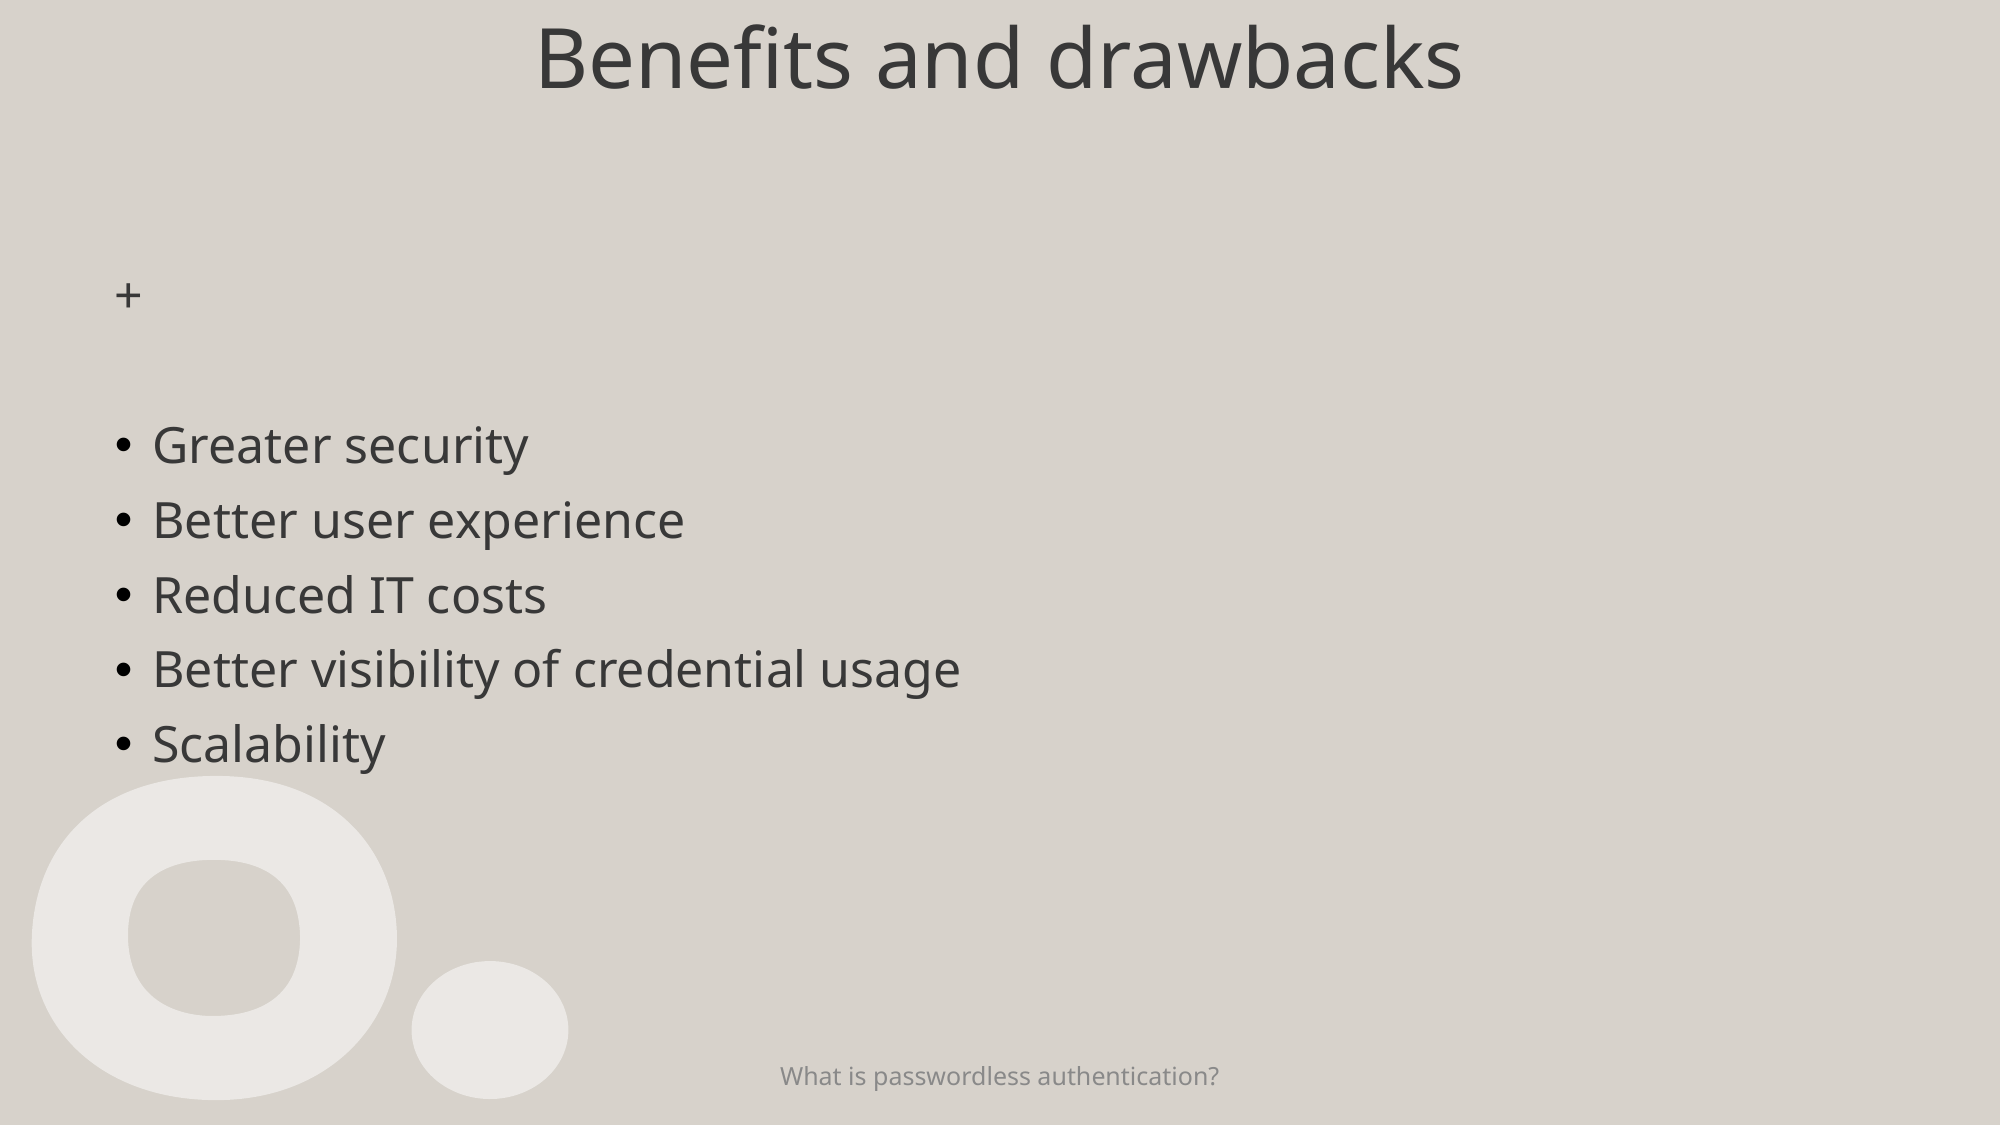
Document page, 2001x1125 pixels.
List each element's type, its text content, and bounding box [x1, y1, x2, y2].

title Benefits and drawbacks [0, 5, 2000, 119]
list + Greater security Better user experience Reduced IT costs Better visibility of credential usage Scalability [99, 263, 1900, 916]
footer What is passwordless authentication? [662, 1045, 1338, 1105]
